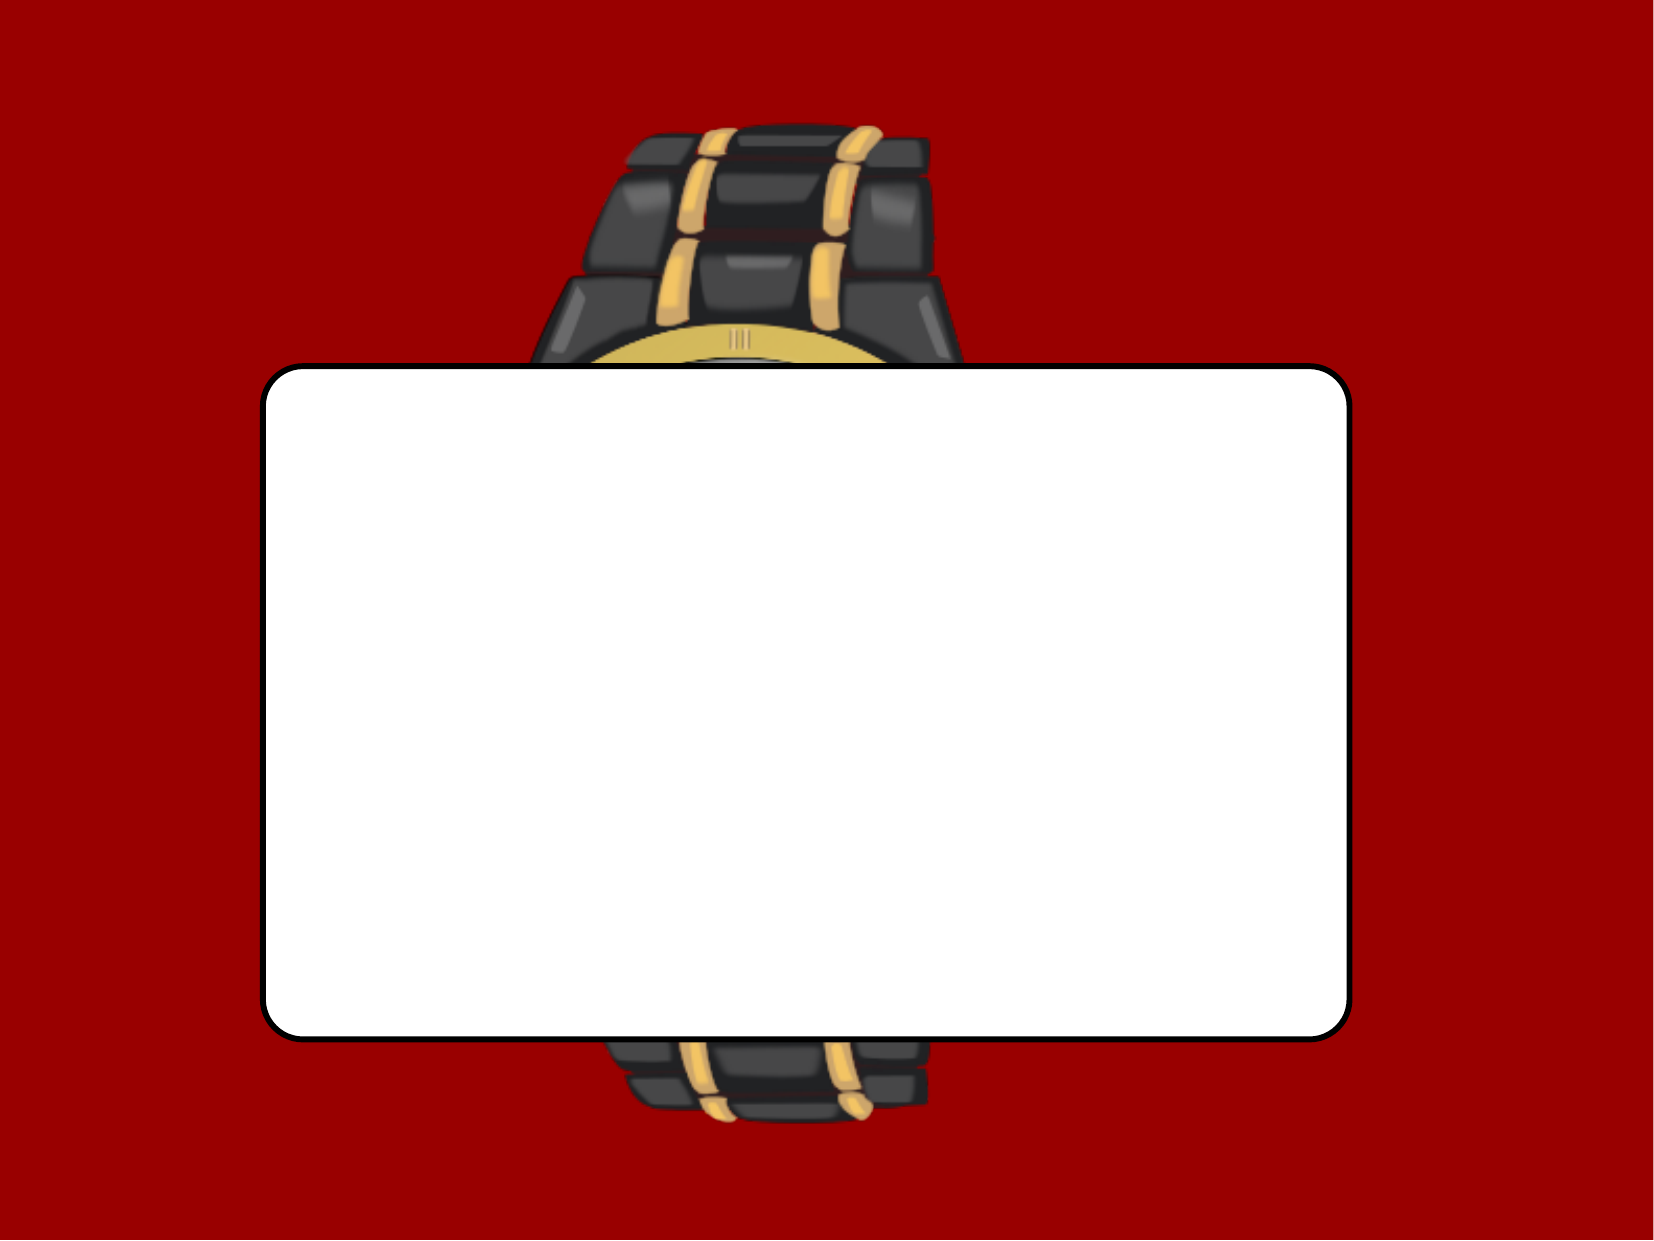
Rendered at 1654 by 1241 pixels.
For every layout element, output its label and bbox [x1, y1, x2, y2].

text_box [262, 366, 1350, 1040]
picture [341, 1040, 1315, 1153]
picture [341, 107, 1315, 366]
